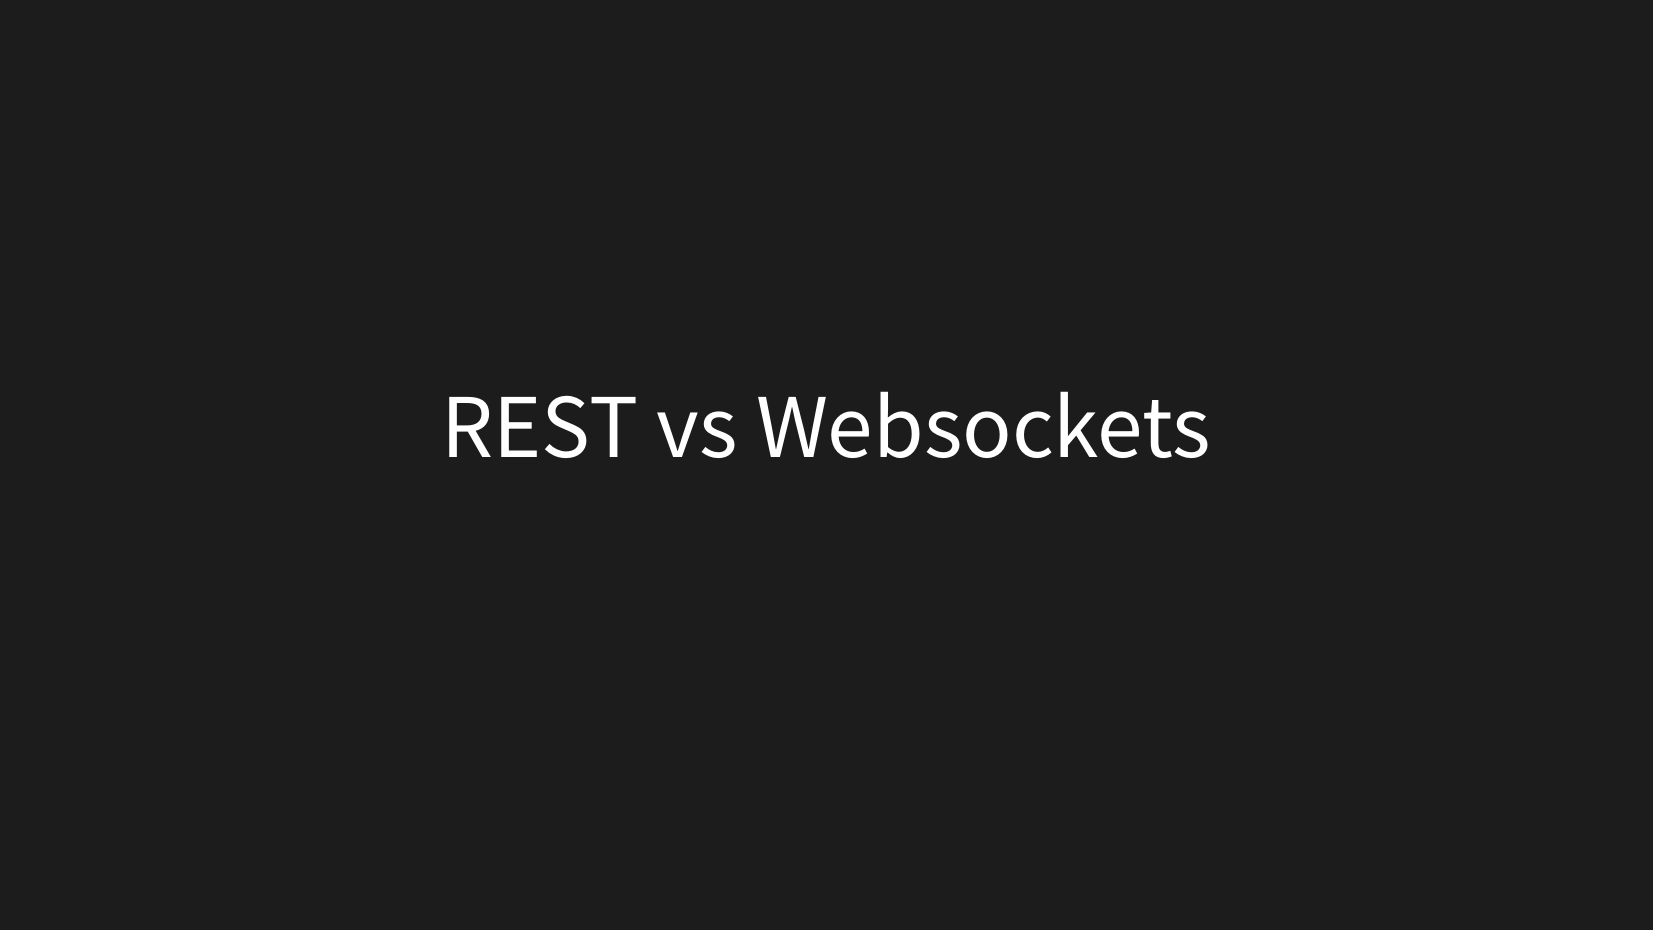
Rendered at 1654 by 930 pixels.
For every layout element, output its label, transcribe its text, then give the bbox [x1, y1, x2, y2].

title REST vs Websockets [0, 309, 1653, 541]
